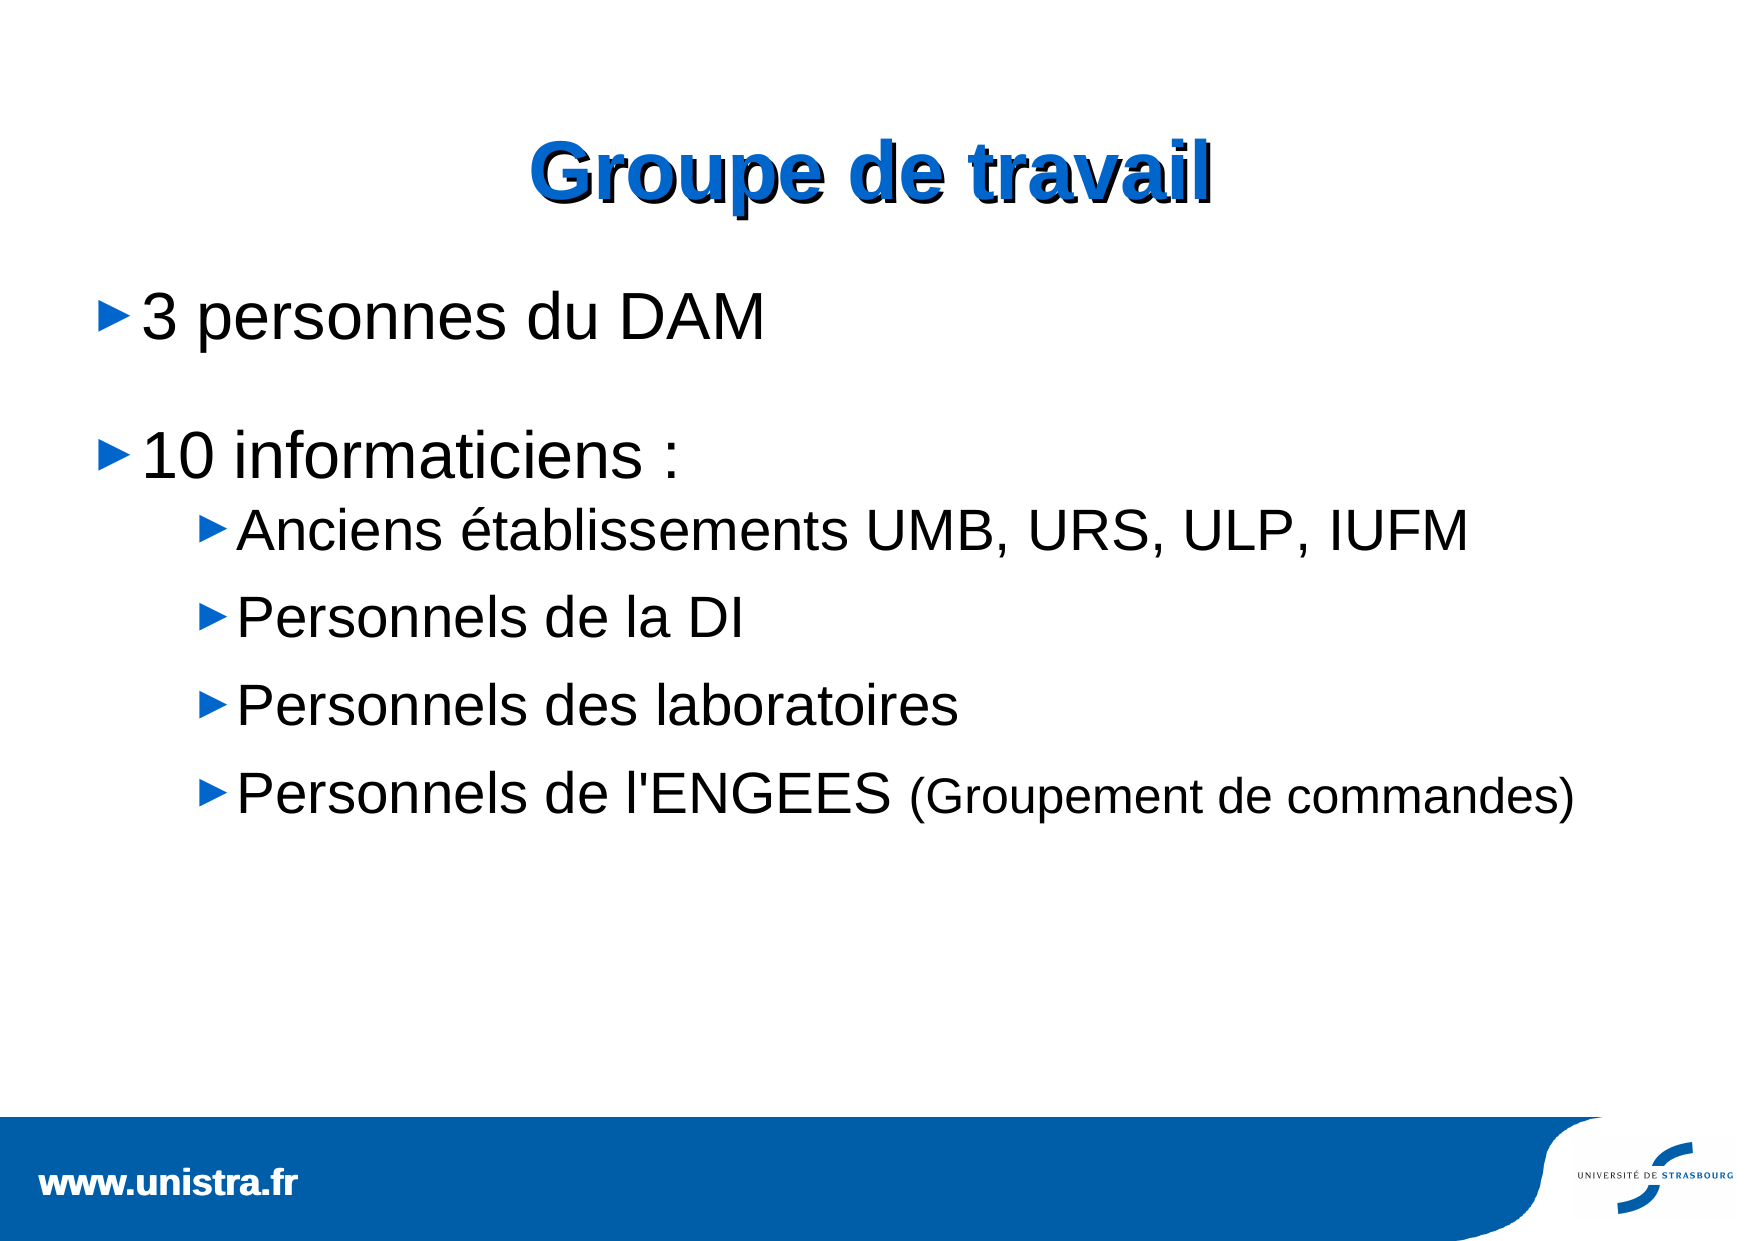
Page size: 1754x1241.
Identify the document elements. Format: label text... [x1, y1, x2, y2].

picture [0, 1115, 1737, 1241]
title Groupe de travail [29, 116, 1713, 217]
list 3 personnes du DAM 10 informaticiens : Anciens établissements UMB, URS, ULP, IUFM Personnels de la DI Personnels des laboratoires Personnels de l'ENGEES (Groupement de commandes) [88, 233, 1654, 1093]
